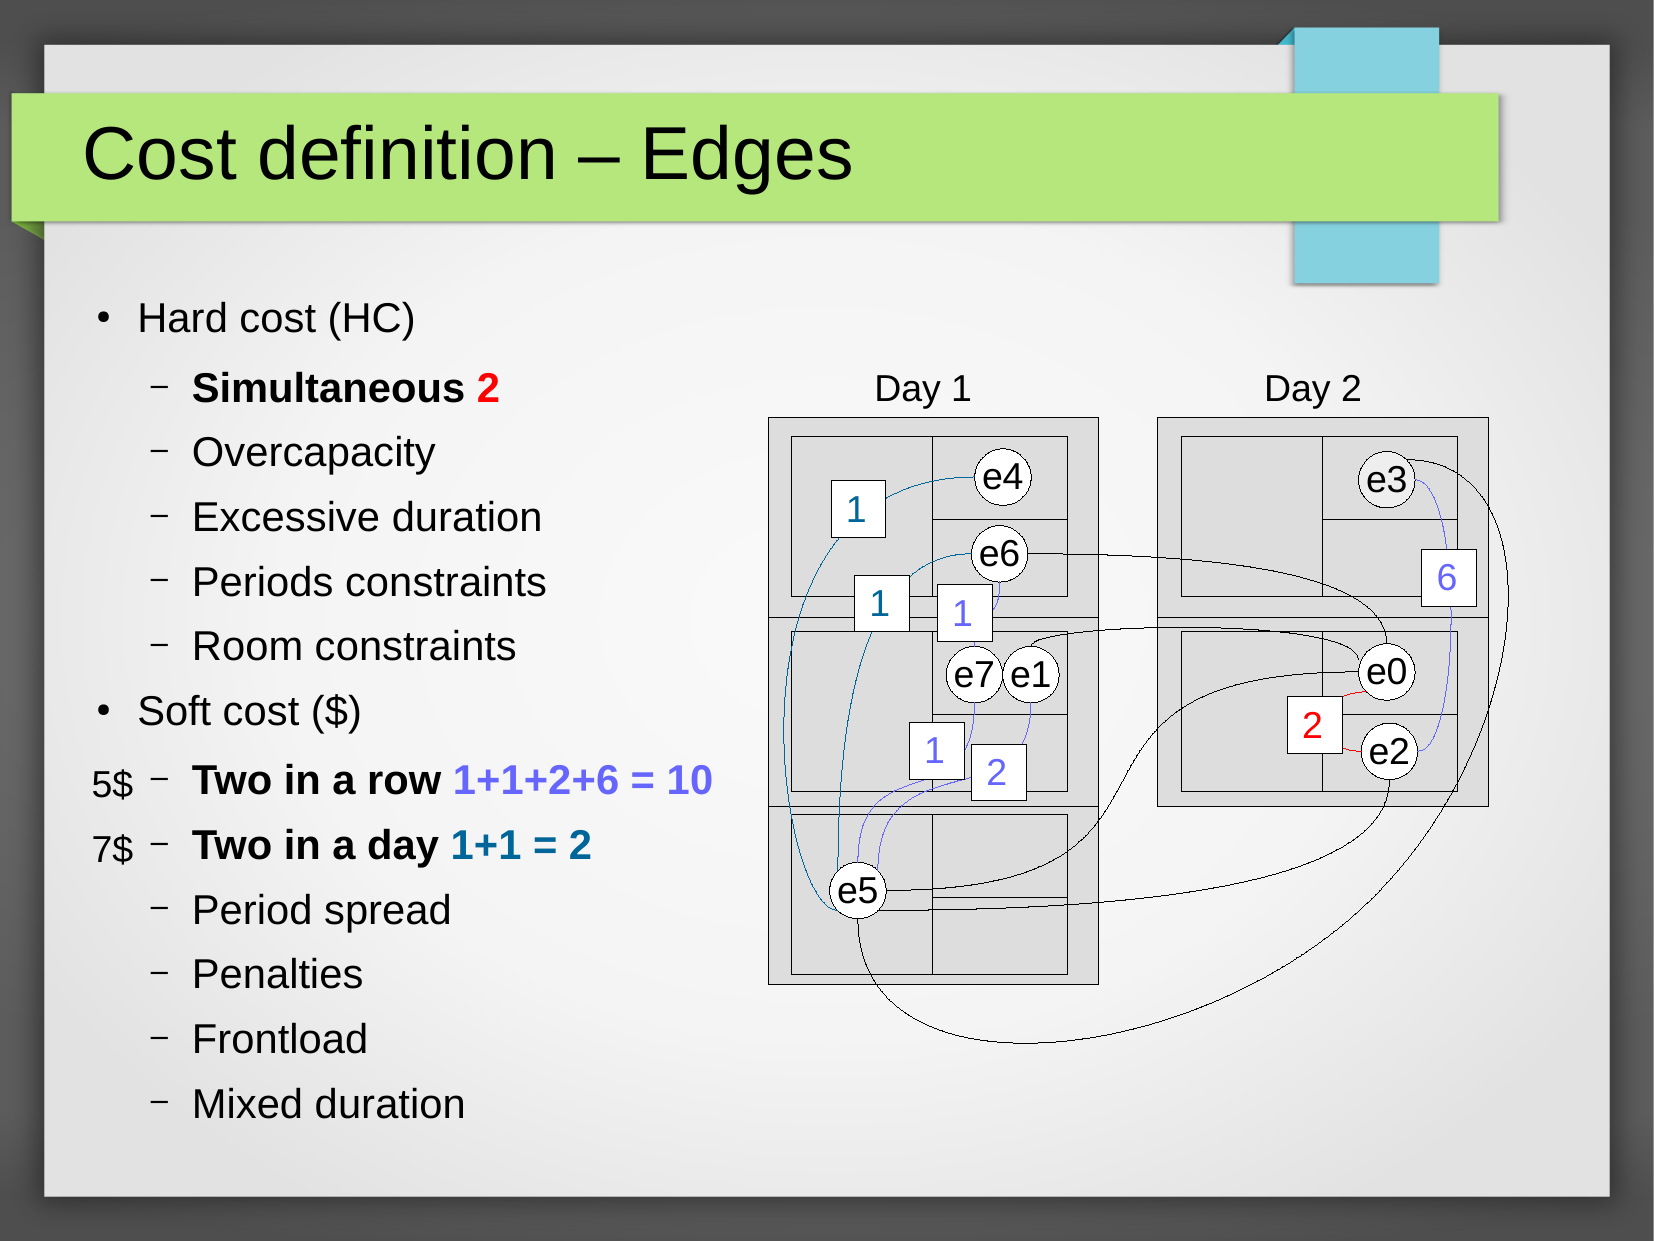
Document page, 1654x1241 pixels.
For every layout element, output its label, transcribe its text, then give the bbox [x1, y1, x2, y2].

text_box [768, 618, 1099, 806]
text_box e4 [974, 448, 1032, 506]
text_box e5 [829, 862, 887, 919]
text_box [1323, 520, 1458, 597]
text_box [768, 807, 1099, 985]
text_box e2 [1361, 723, 1418, 780]
text_box 1 [854, 575, 910, 632]
text_box 1 [909, 722, 965, 780]
text_box [1181, 436, 1322, 597]
text_box [768, 417, 1099, 617]
text_box e1 [1002, 646, 1060, 703]
text_box 2 [971, 744, 1027, 801]
text_box Day 2 [1249, 360, 1377, 418]
text_box [1181, 631, 1322, 792]
text_box 6 [1421, 549, 1477, 607]
text_box e0 [1358, 643, 1416, 701]
text_box 1 [831, 480, 886, 538]
text_box e7 [946, 646, 1003, 703]
text_box [1323, 436, 1458, 519]
text_box e6 [971, 525, 1028, 583]
text_box e3 [1358, 451, 1416, 508]
text_box [1323, 715, 1458, 792]
text_box [975, 681, 1030, 714]
title Cost definition – Edges [82, 94, 1264, 213]
text_box 2 [1287, 696, 1343, 754]
text_box Day 1 [859, 360, 987, 418]
picture [0, 0, 1654, 1241]
text_box 5$ [76, 755, 149, 813]
list Hard cost (HC) Simultaneous 2 Overcapacity Excessive duration Periods constraints Room constraints Soft cost ($) Two in a row 1+1+2+6 = 10 Two in a day 1+1 = 2 Period spread Penalties Frontload Mixed duration [82, 295, 1571, 1134]
text_box [1323, 631, 1458, 714]
text_box 1 [937, 584, 993, 642]
text_box 7$ [76, 820, 149, 878]
